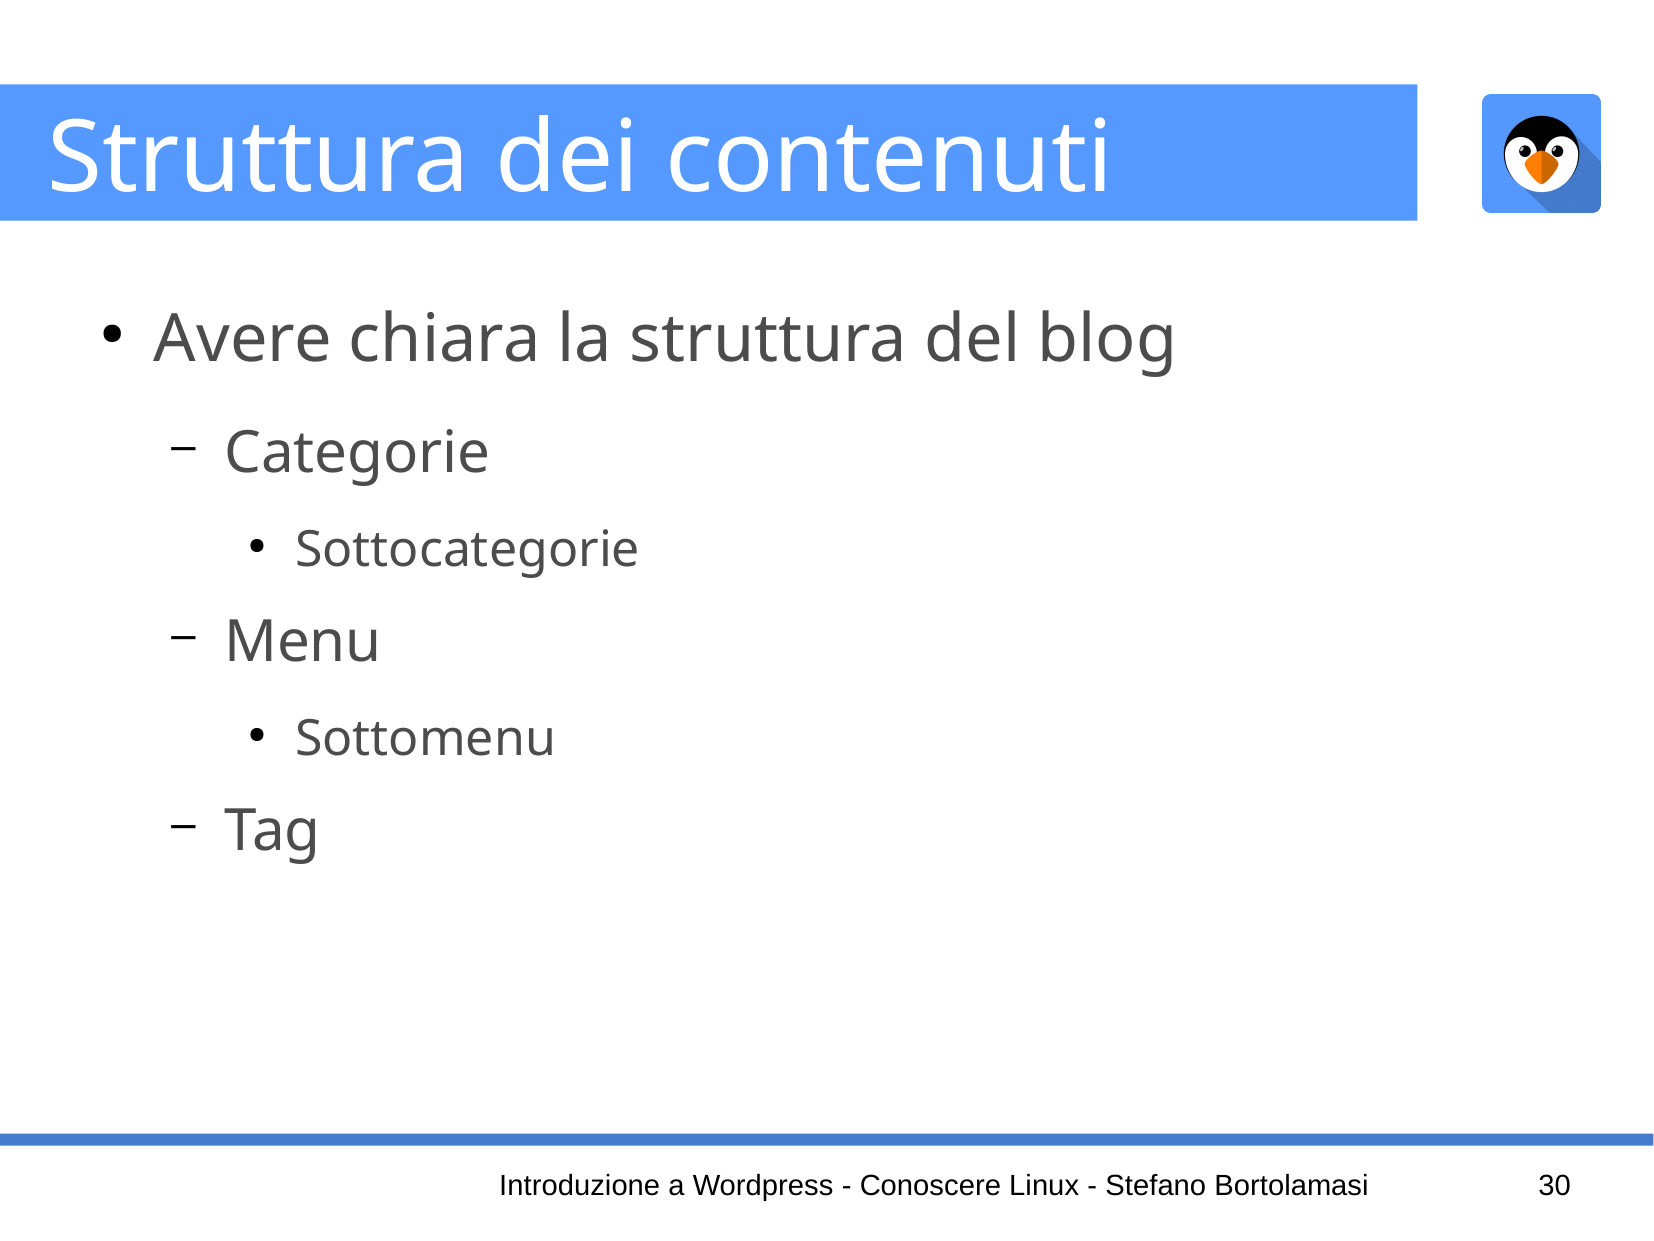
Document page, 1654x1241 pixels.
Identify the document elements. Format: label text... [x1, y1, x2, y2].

picture [1482, 94, 1601, 213]
title Struttura dei contenuti [0, 91, 1418, 214]
list Avere chiara la struttura del blog Categorie Sottocategorie Menu Sottomenu Tag [82, 290, 1538, 1010]
